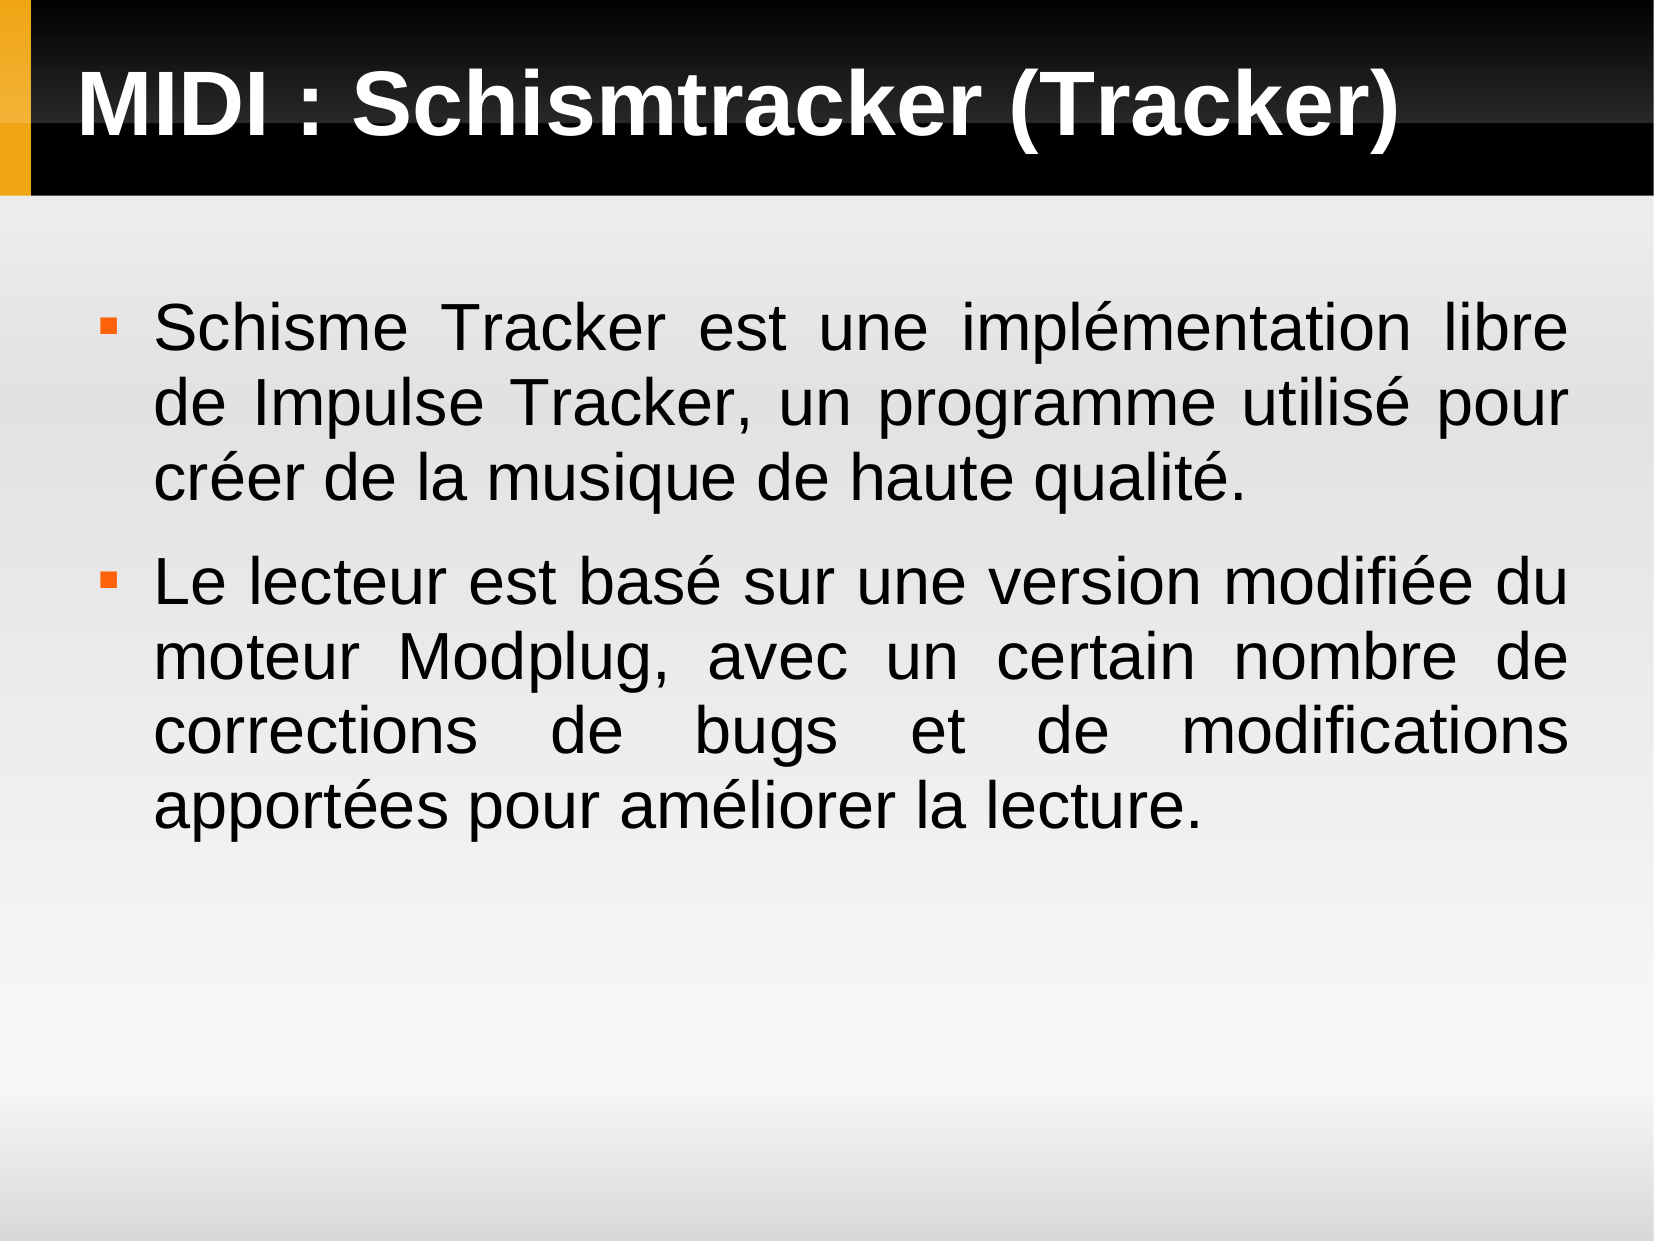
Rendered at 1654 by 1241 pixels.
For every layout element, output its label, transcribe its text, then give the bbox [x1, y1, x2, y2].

title MIDI : Schismtracker (Tracker) [76, 0, 1565, 208]
list Schisme Tracker est une implémentation libre de Impulse Tracker, un programme utilisé pour créer de la musique de haute qualité. Le lecteur est basé sur une version modifiée du moteur Modplug, avec un certain nombre de corrections de bugs et de modifications apportées pour améliorer la lecture. [82, 290, 1571, 1109]
picture [0, 0, 1654, 1241]
